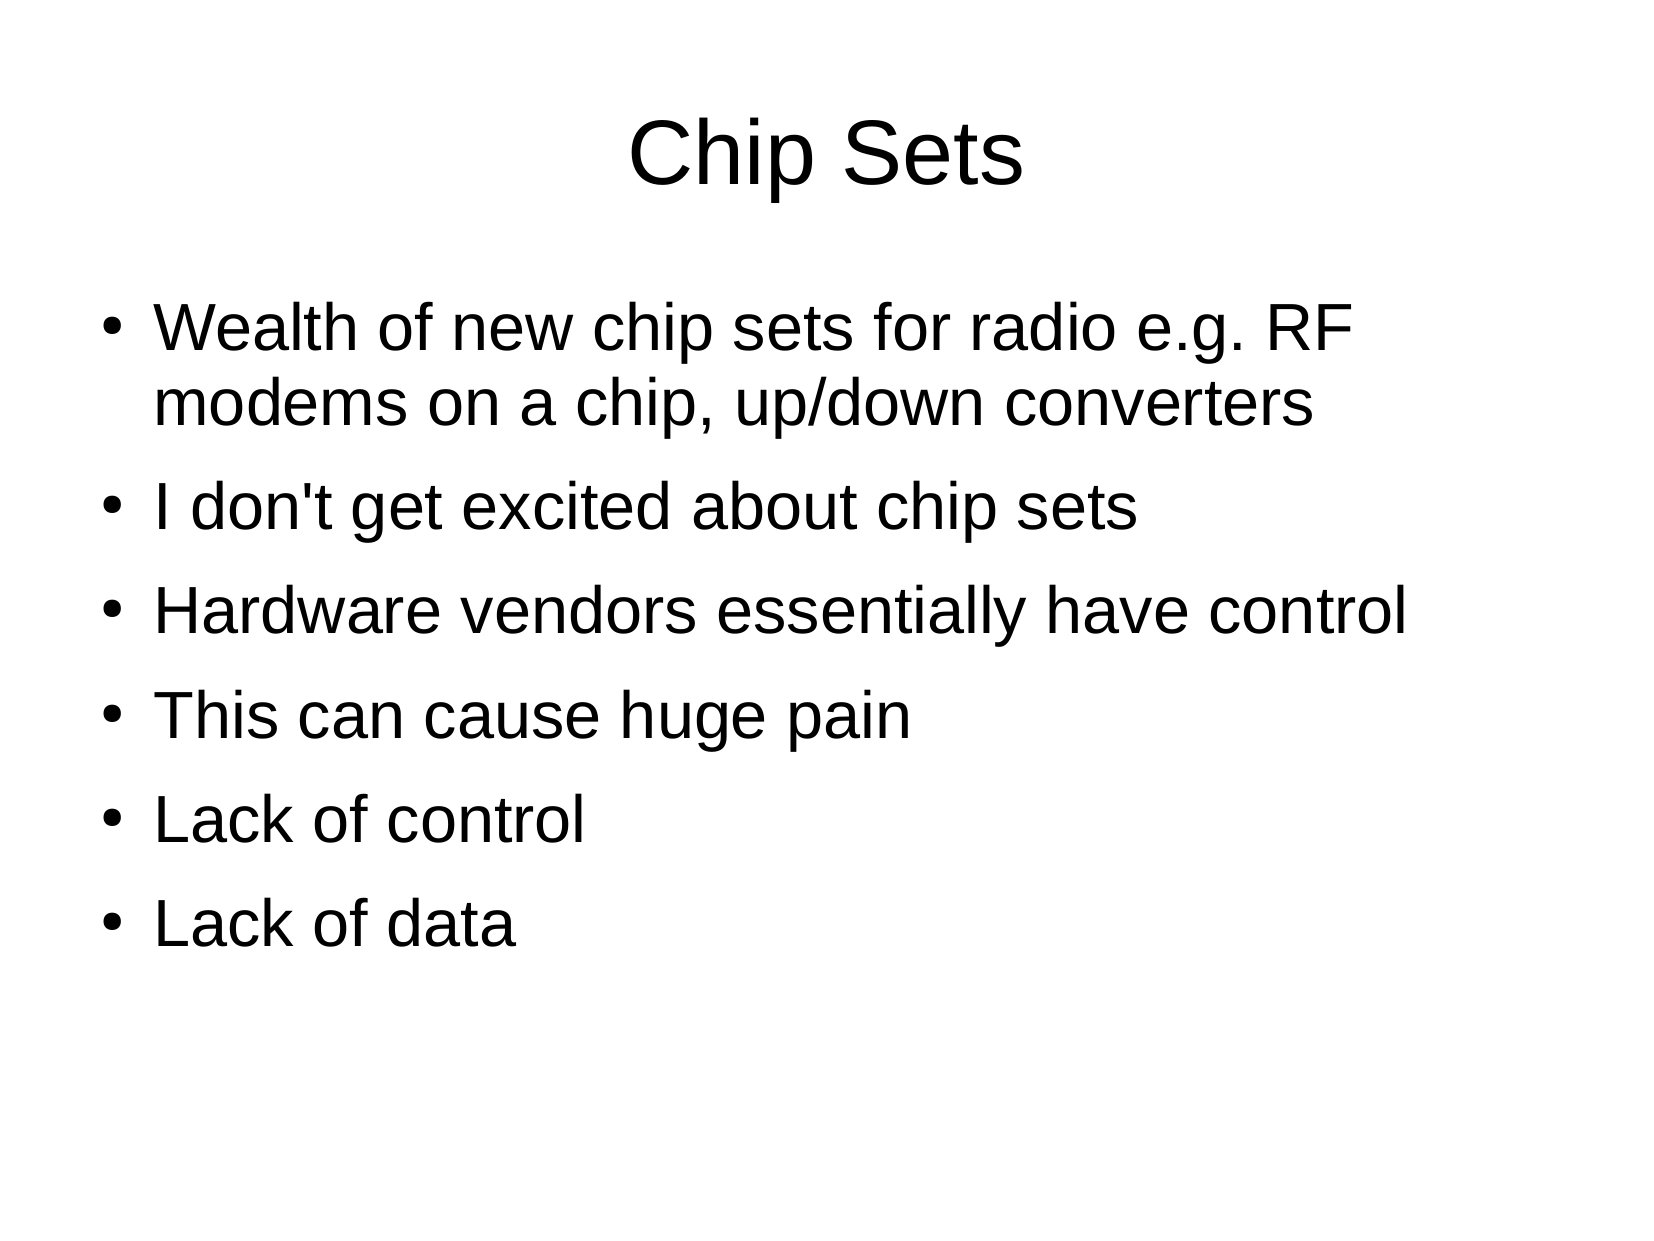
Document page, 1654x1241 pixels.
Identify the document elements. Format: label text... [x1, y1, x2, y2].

title Chip Sets [82, 49, 1571, 257]
list Wealth of new chip sets for radio e.g. RF modems on a chip, up/down converters I don't get excited about chip sets Hardware vendors essentially have control This can cause huge pain Lack of control Lack of data [82, 290, 1571, 1010]
